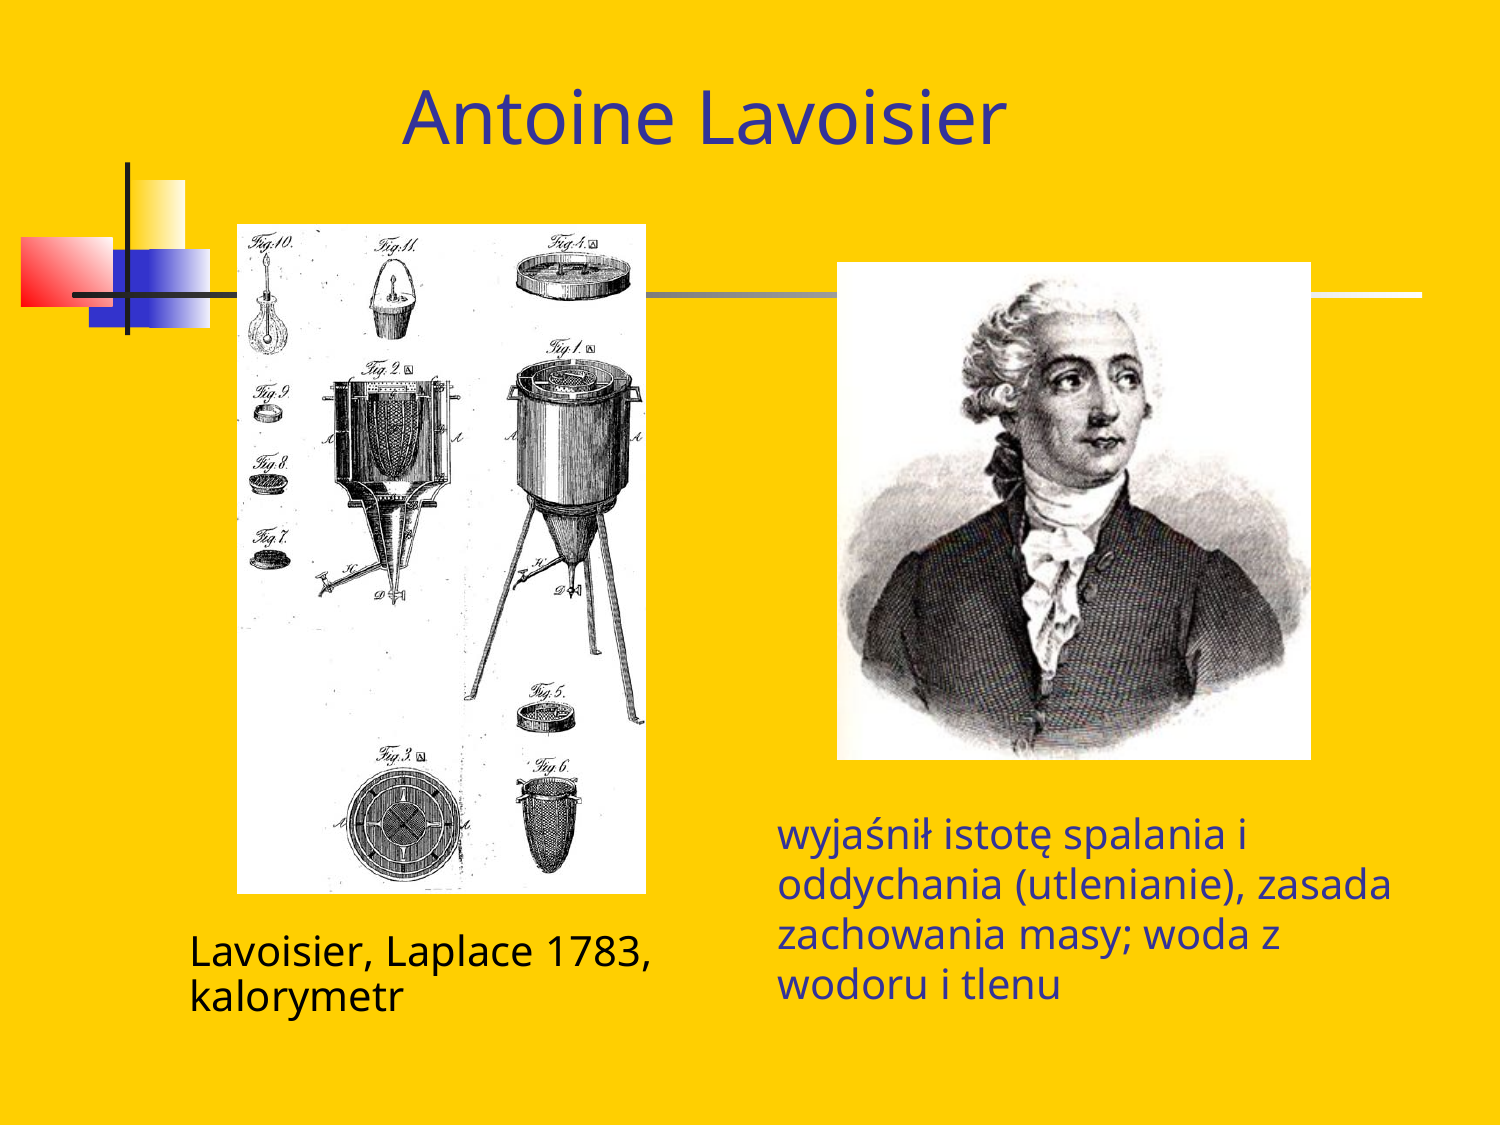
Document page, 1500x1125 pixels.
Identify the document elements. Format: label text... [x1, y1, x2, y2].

text_box Lavoisier, Laplace 1783, kalorymetr [174, 923, 763, 1125]
picture [237, 224, 646, 895]
text_box wyjaśnił istotę spalania i oddychania (utlenianie), zasada zachowania masy; woda z wodoru i tlenu [762, 799, 1426, 1016]
picture [837, 262, 1311, 760]
text_box Antoine Lavoisier [387, 62, 1126, 168]
